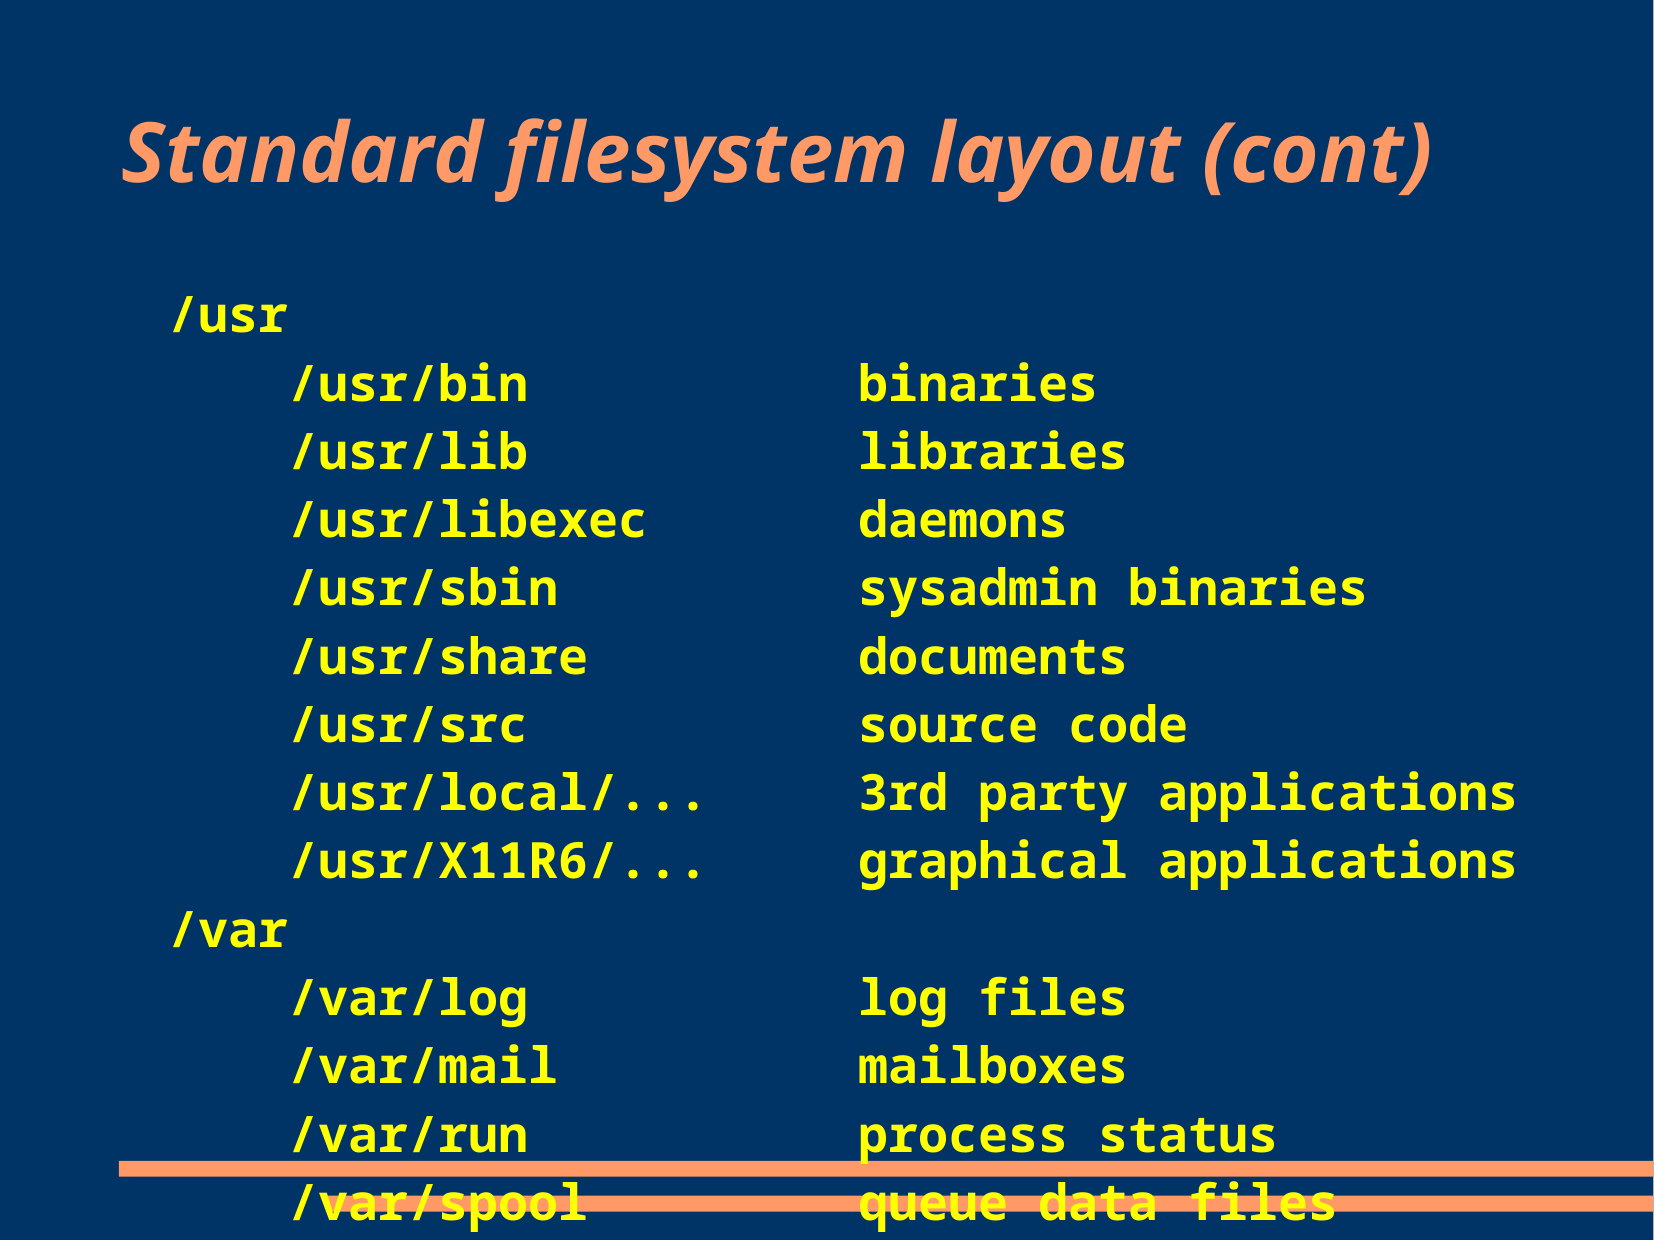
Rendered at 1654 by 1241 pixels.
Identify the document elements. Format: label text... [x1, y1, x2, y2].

text_box /usr /usr/bin binaries /usr/lib libraries /usr/libexec daemons /usr/sbin sysadmin binaries /usr/share documents /usr/src source code /usr/local/... 3rd party applications /usr/X11R6/... graphical applications /var /var/log log files /var/mail mailboxes /var/run process status /var/spool queue data files /var/tmp temporary files [168, 279, 1542, 1136]
title Standard filesystem layout (cont) [121, 46, 1534, 254]
